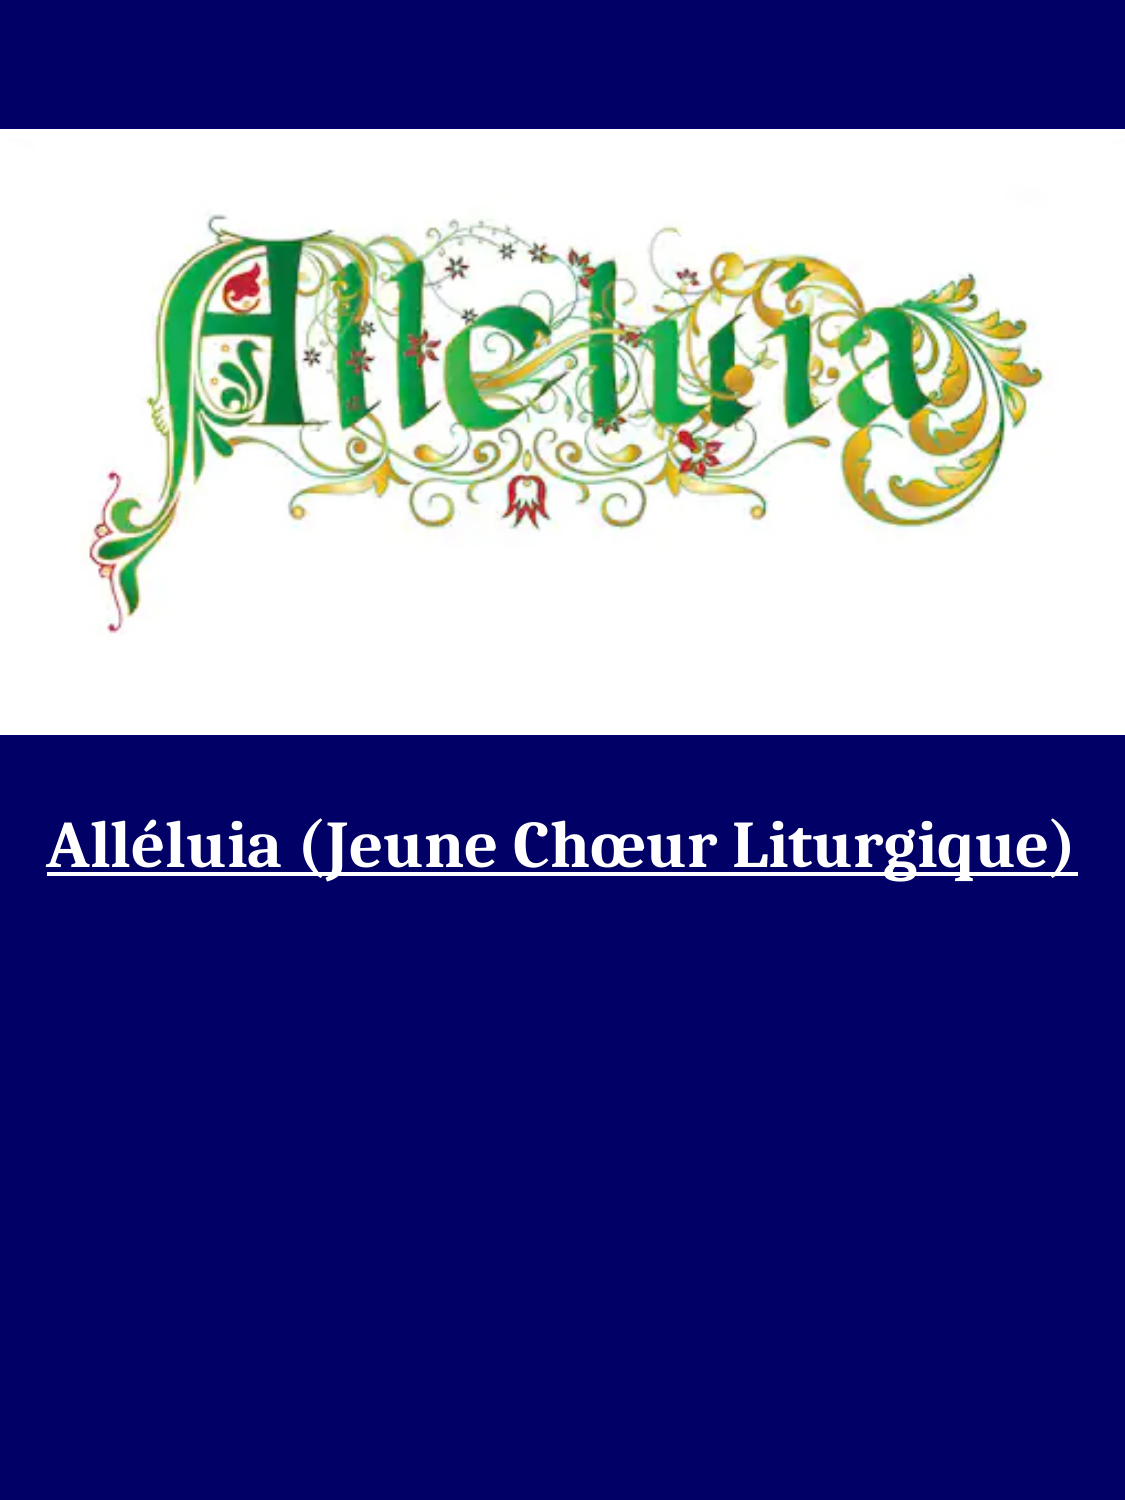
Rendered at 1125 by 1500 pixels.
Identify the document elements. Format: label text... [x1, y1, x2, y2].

text_box Alléluia (Jeune Chœur Liturgique) [0, 735, 1125, 1493]
picture [0, 129, 1125, 735]
